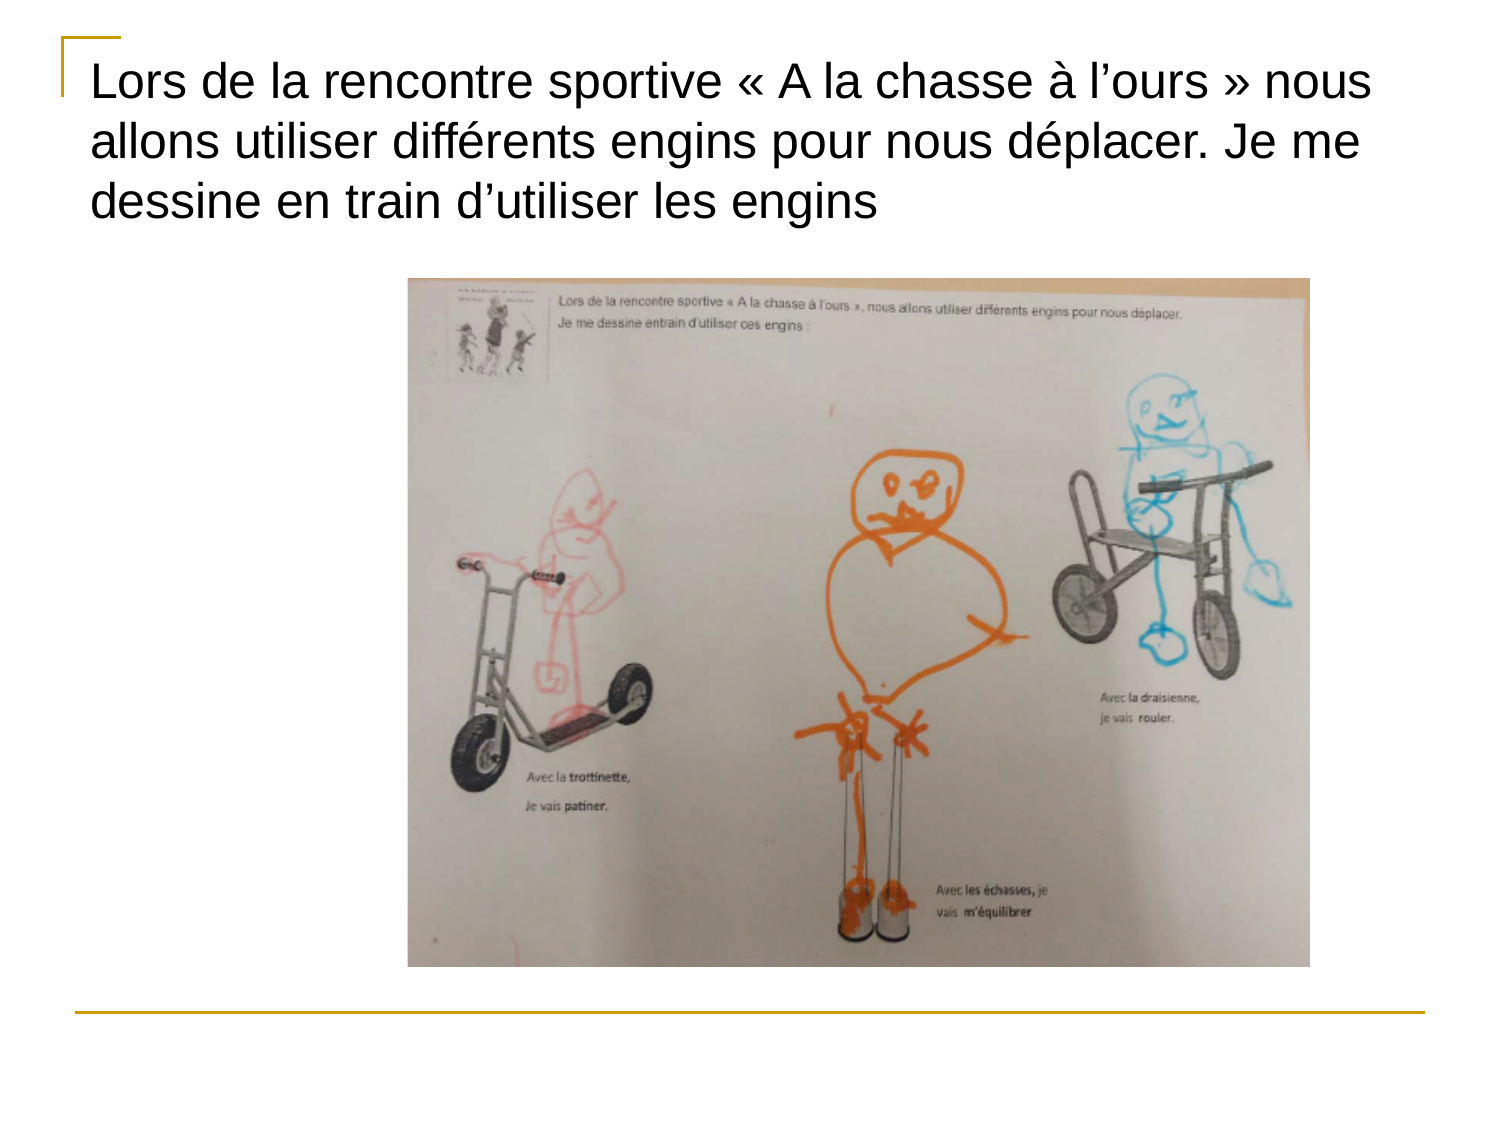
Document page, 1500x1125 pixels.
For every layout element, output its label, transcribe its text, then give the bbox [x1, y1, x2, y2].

picture [407, 278, 1310, 969]
title Lors de la rencontre sportive « A la chasse à l’ours » nous allons utiliser différents engins pour nous déplacer. Je me dessine en train d’utiliser les engins [75, 45, 1425, 233]
